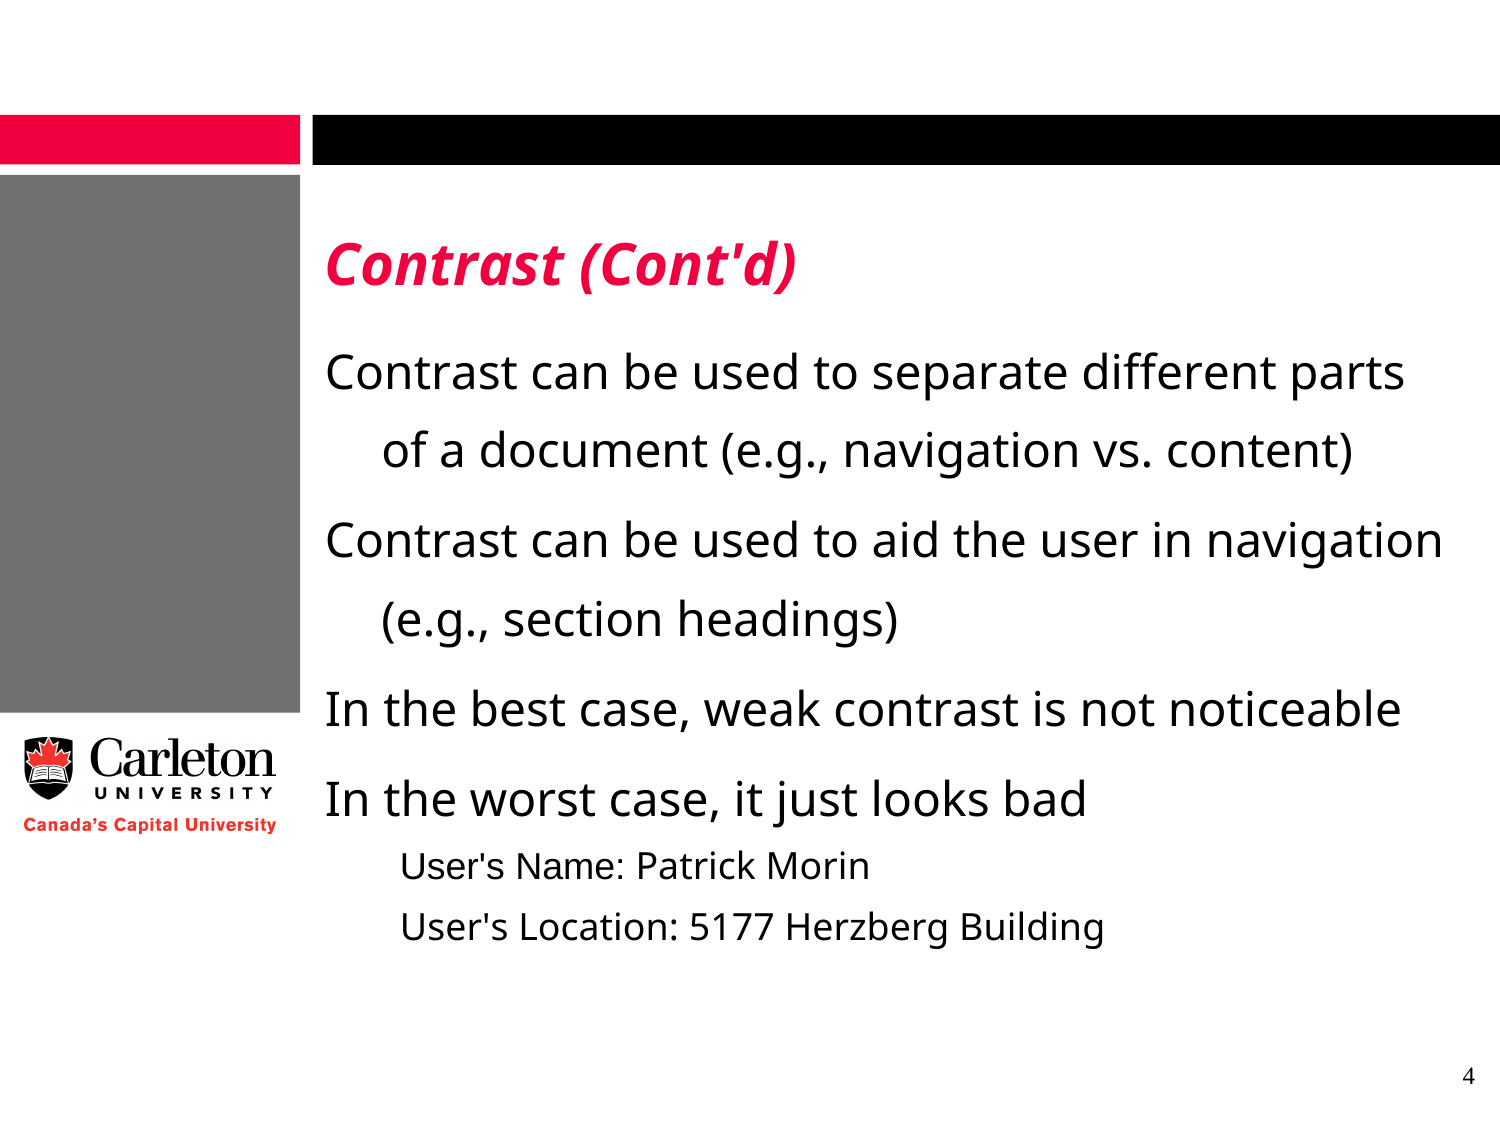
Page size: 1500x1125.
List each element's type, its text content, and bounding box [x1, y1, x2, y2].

title Contrast (Cont'd) [324, 194, 1450, 324]
picture [24, 737, 276, 834]
list Contrast can be used to separate different parts of a document (e.g., navigation vs. content) Contrast can be used to aid the user in navigation (e.g., section headings) In the best case, weak contrast is not noticeable In the worst case, it just looks bad User's Name: Patrick Morin User's Location: 5177 Herzberg Building [324, 324, 1450, 1036]
